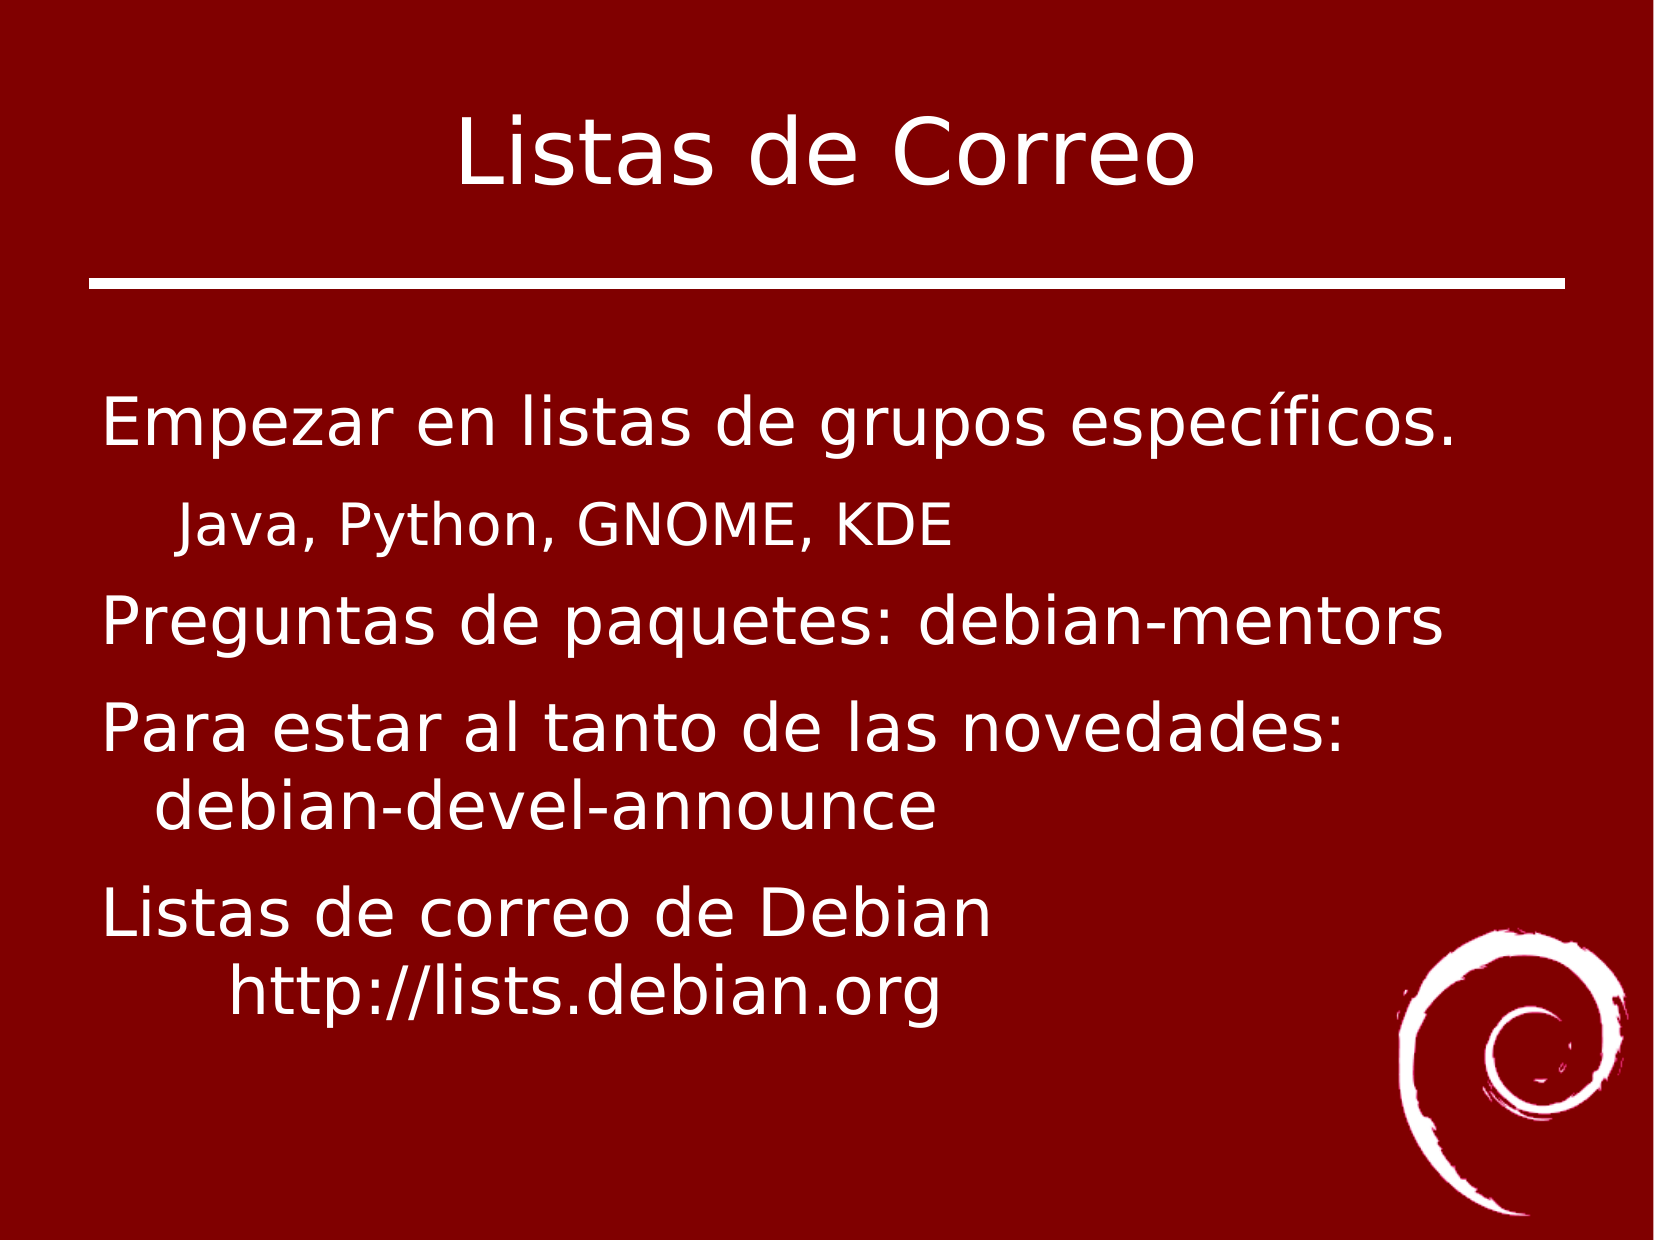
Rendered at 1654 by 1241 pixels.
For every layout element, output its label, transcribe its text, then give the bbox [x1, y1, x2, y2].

title Listas de Correo [82, 56, 1571, 250]
picture [1394, 925, 1632, 1218]
list Empezar en listas de grupos específicos. Java, Python, GNOME, KDE Preguntas de paquetes: debian-mentors Para estar al tanto de las novedades: debian-devel-announce Listas de correo de Debian http://lists.debian.org [82, 383, 1571, 1094]
